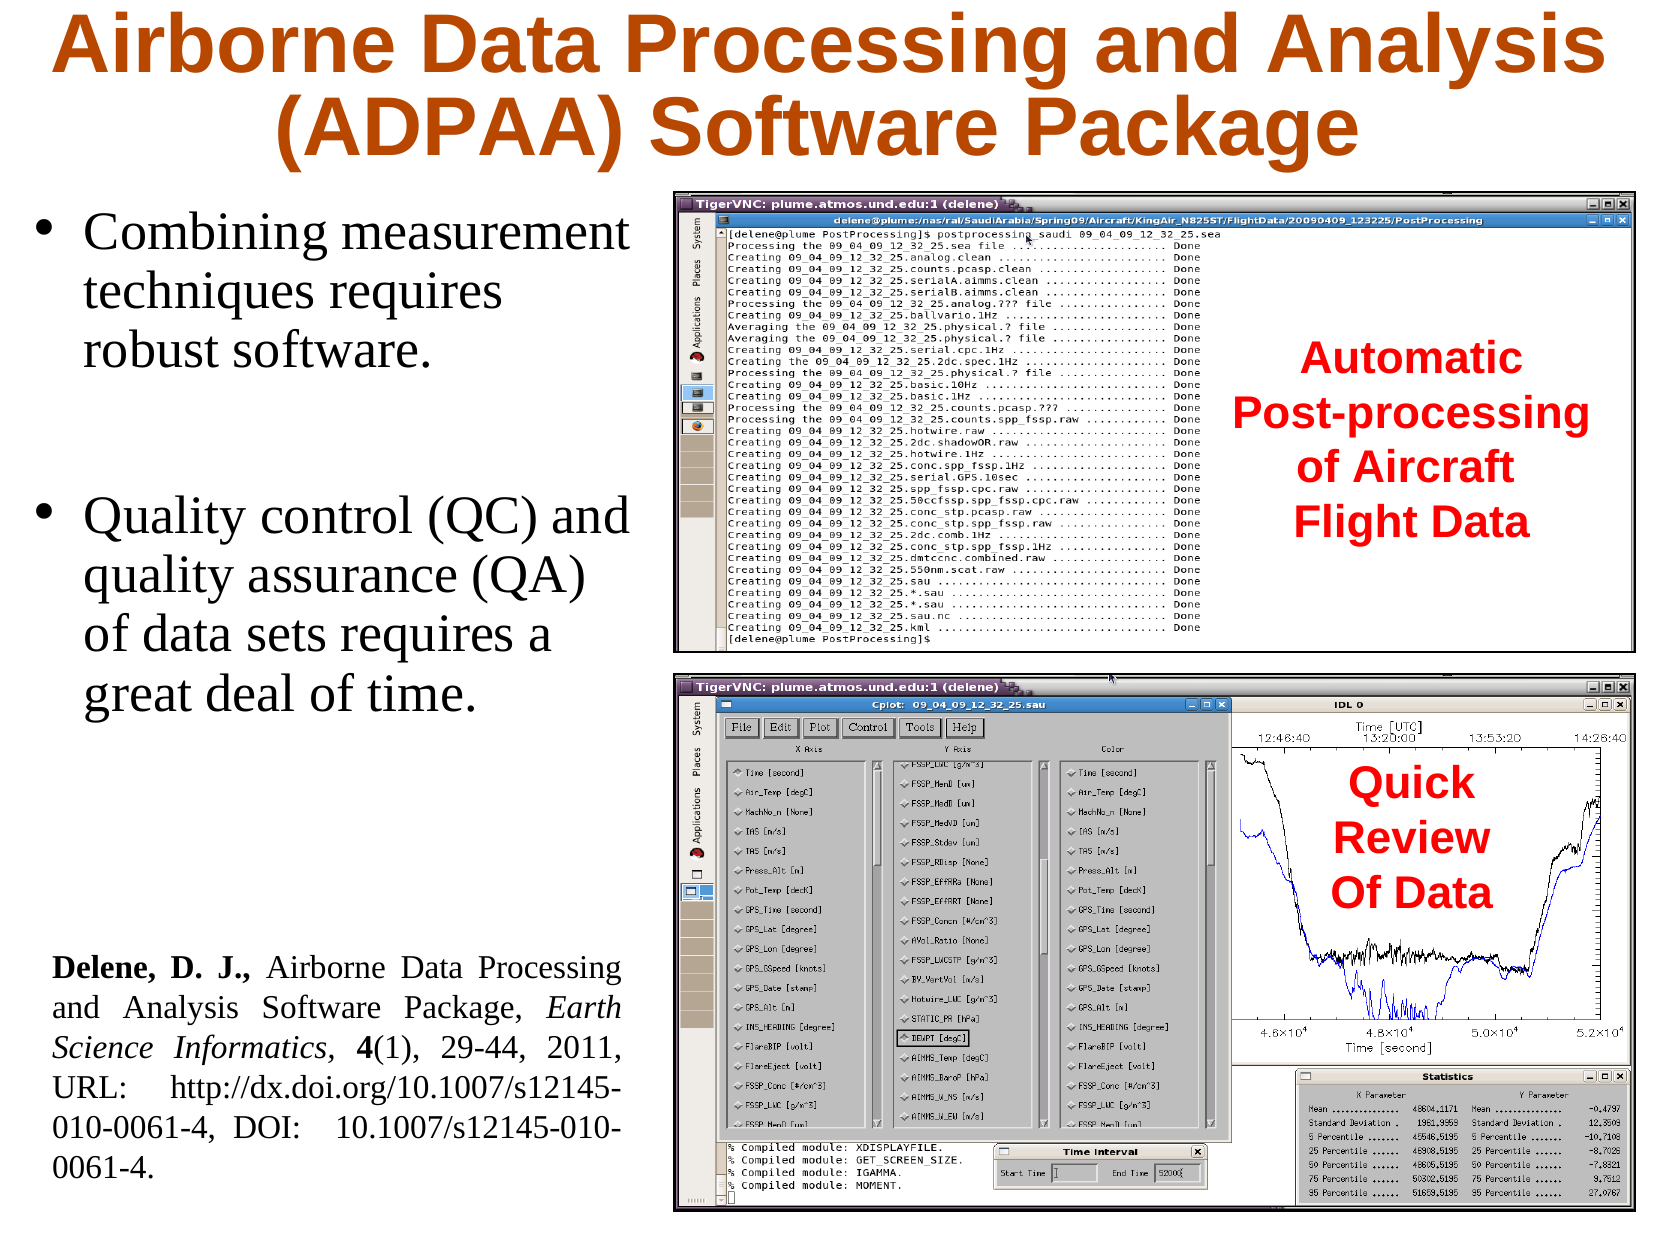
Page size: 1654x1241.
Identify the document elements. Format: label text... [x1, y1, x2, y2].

text_box Quick Review Of Data [1205, 745, 1618, 926]
picture [674, 675, 1635, 1210]
title Airborne Data Processing and Analysis (ADPAA) Software Package [6, 5, 1653, 172]
text_box Combining measurement techniques requires robust software. Quality control (QC) and quality assurance (QA) of data sets requires a great deal of time. [13, 195, 650, 901]
text_box Delene, D. J., Airborne Data Processing and Analysis Software Package, Earth Science Informatics, 4(1), 29-44, 2011, URL: http://dx.doi.org/10.1007/s12145-010-0061-4, DOI: 10.1007/s12145-010-0061-4. [37, 937, 638, 1193]
picture [674, 193, 1635, 652]
text_box Automatic Post-processing of Aircraft Flight Data [1205, 319, 1618, 555]
